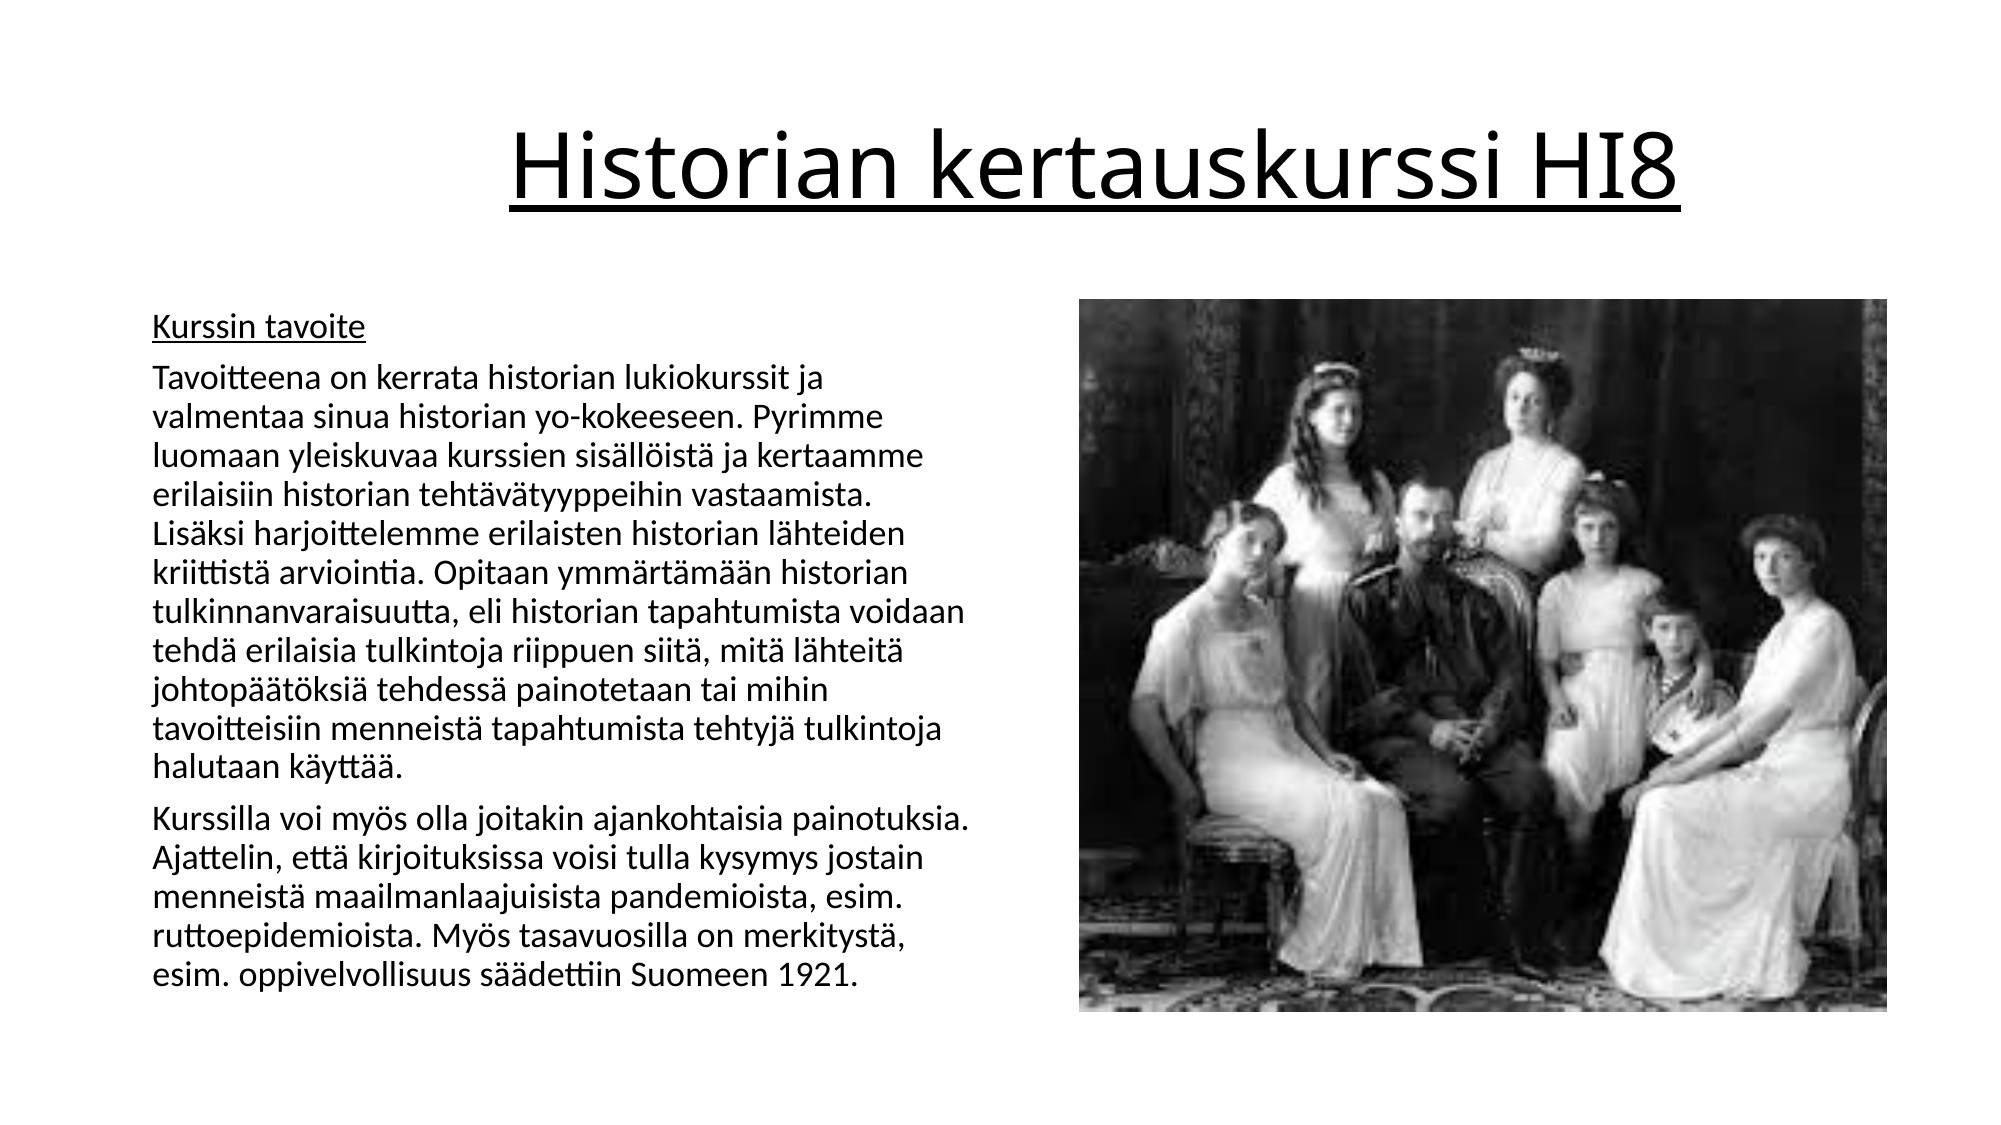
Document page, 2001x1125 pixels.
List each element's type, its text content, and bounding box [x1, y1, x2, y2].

list Kurssin tavoite Tavoitteena on kerrata historian lukiokurssit ja valmentaa sinua historian yo-kokeeseen. Pyrimme luomaan yleiskuvaa kurssien sisällöistä ja kertaamme erilaisiin historian tehtävätyyppeihin vastaamista. Lisäksi harjoittelemme erilaisten historian lähteiden kriittistä arviointia. Opitaan ymmärtämään historian tulkinnanvaraisuutta, eli historian tapahtumista voidaan tehdä erilaisia tulkintoja riippuen siitä, mitä lähteitä johtopäätöksiä tehdessä painotetaan tai mihin tavoitteisiin menneistä tapahtumista tehtyjä tulkintoja halutaan käyttää. Kurssilla voi myös olla joitakin ajankohtaisia painotuksia. Ajattelin, että kirjoituksissa voisi tulla kysymys jostain menneistä maailmanlaajuisista pandemioista, esim. ruttoepidemioista. Myös tasavuosilla on merkitystä, esim. oppivelvollisuus säädettiin Suomeen 1921. [137, 299, 988, 1014]
title Historian kertauskurssi HI8 [137, 59, 1863, 278]
picture [1079, 299, 1887, 1012]
